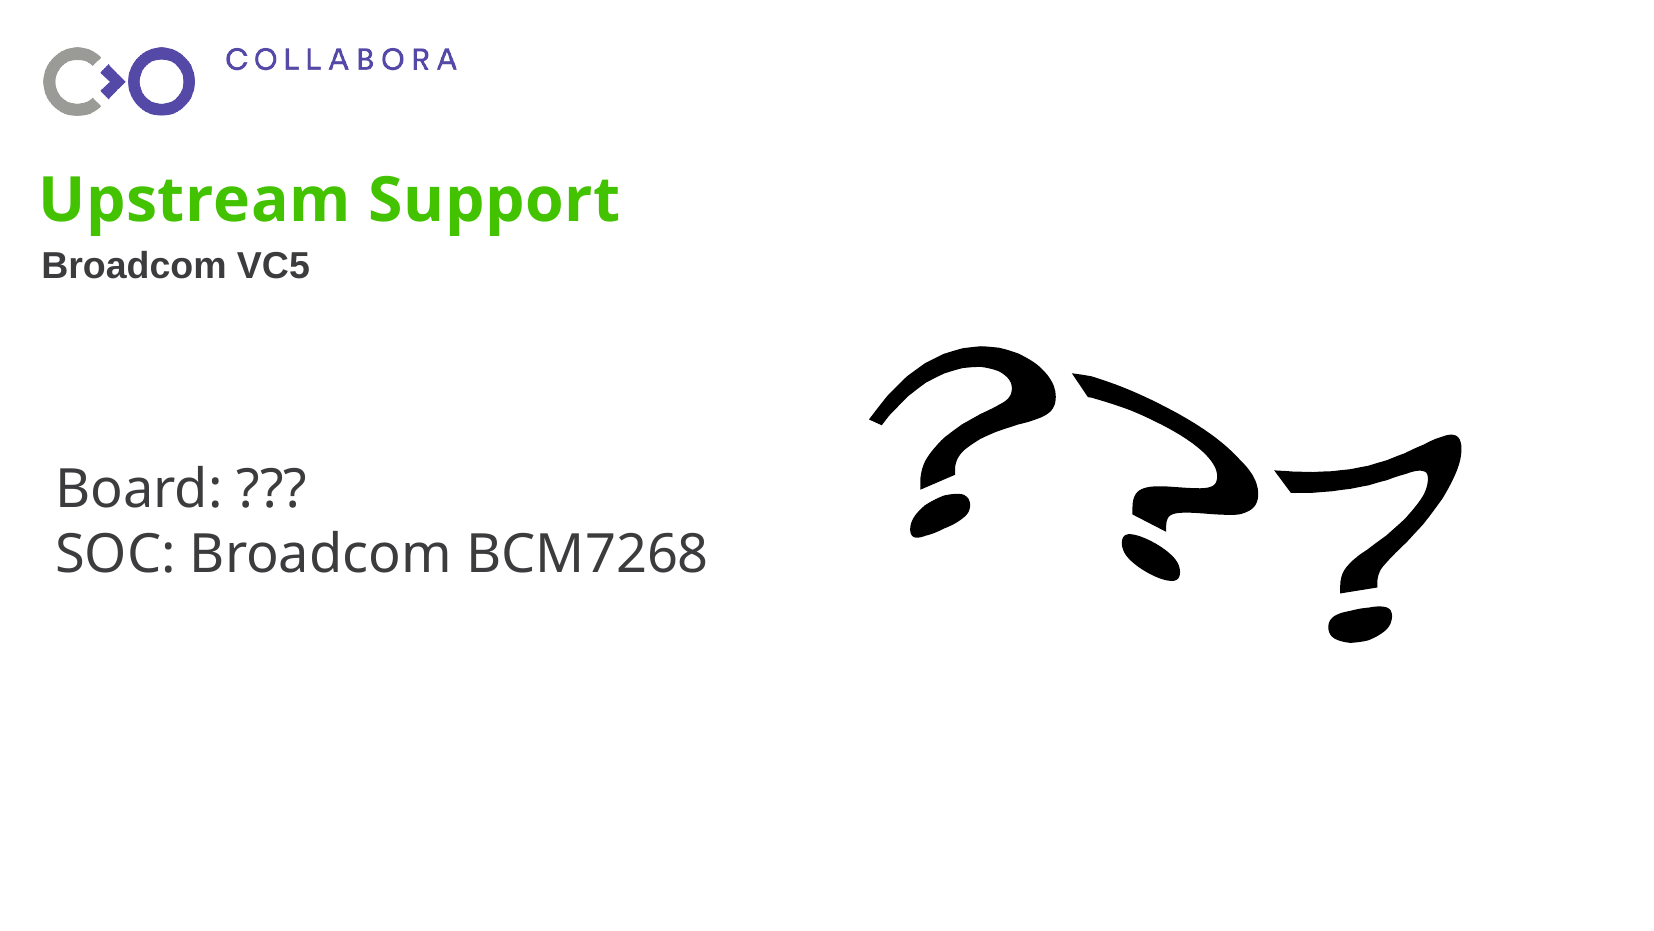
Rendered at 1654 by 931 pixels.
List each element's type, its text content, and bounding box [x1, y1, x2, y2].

text_box Broadcom VC5 [41, 240, 1614, 290]
text_box ??? [870, 347, 1056, 489]
text_box ??? [1073, 374, 1258, 531]
title Upstream Support [38, 159, 1614, 216]
picture [43, 47, 457, 116]
text_box ??? [1275, 435, 1461, 593]
text_box ??? [1329, 607, 1392, 643]
text_box ??? [1122, 534, 1180, 581]
list Board: ??? SOC: Broadcom BCM7268 [0, 452, 1560, 596]
text_box ??? [910, 494, 970, 537]
